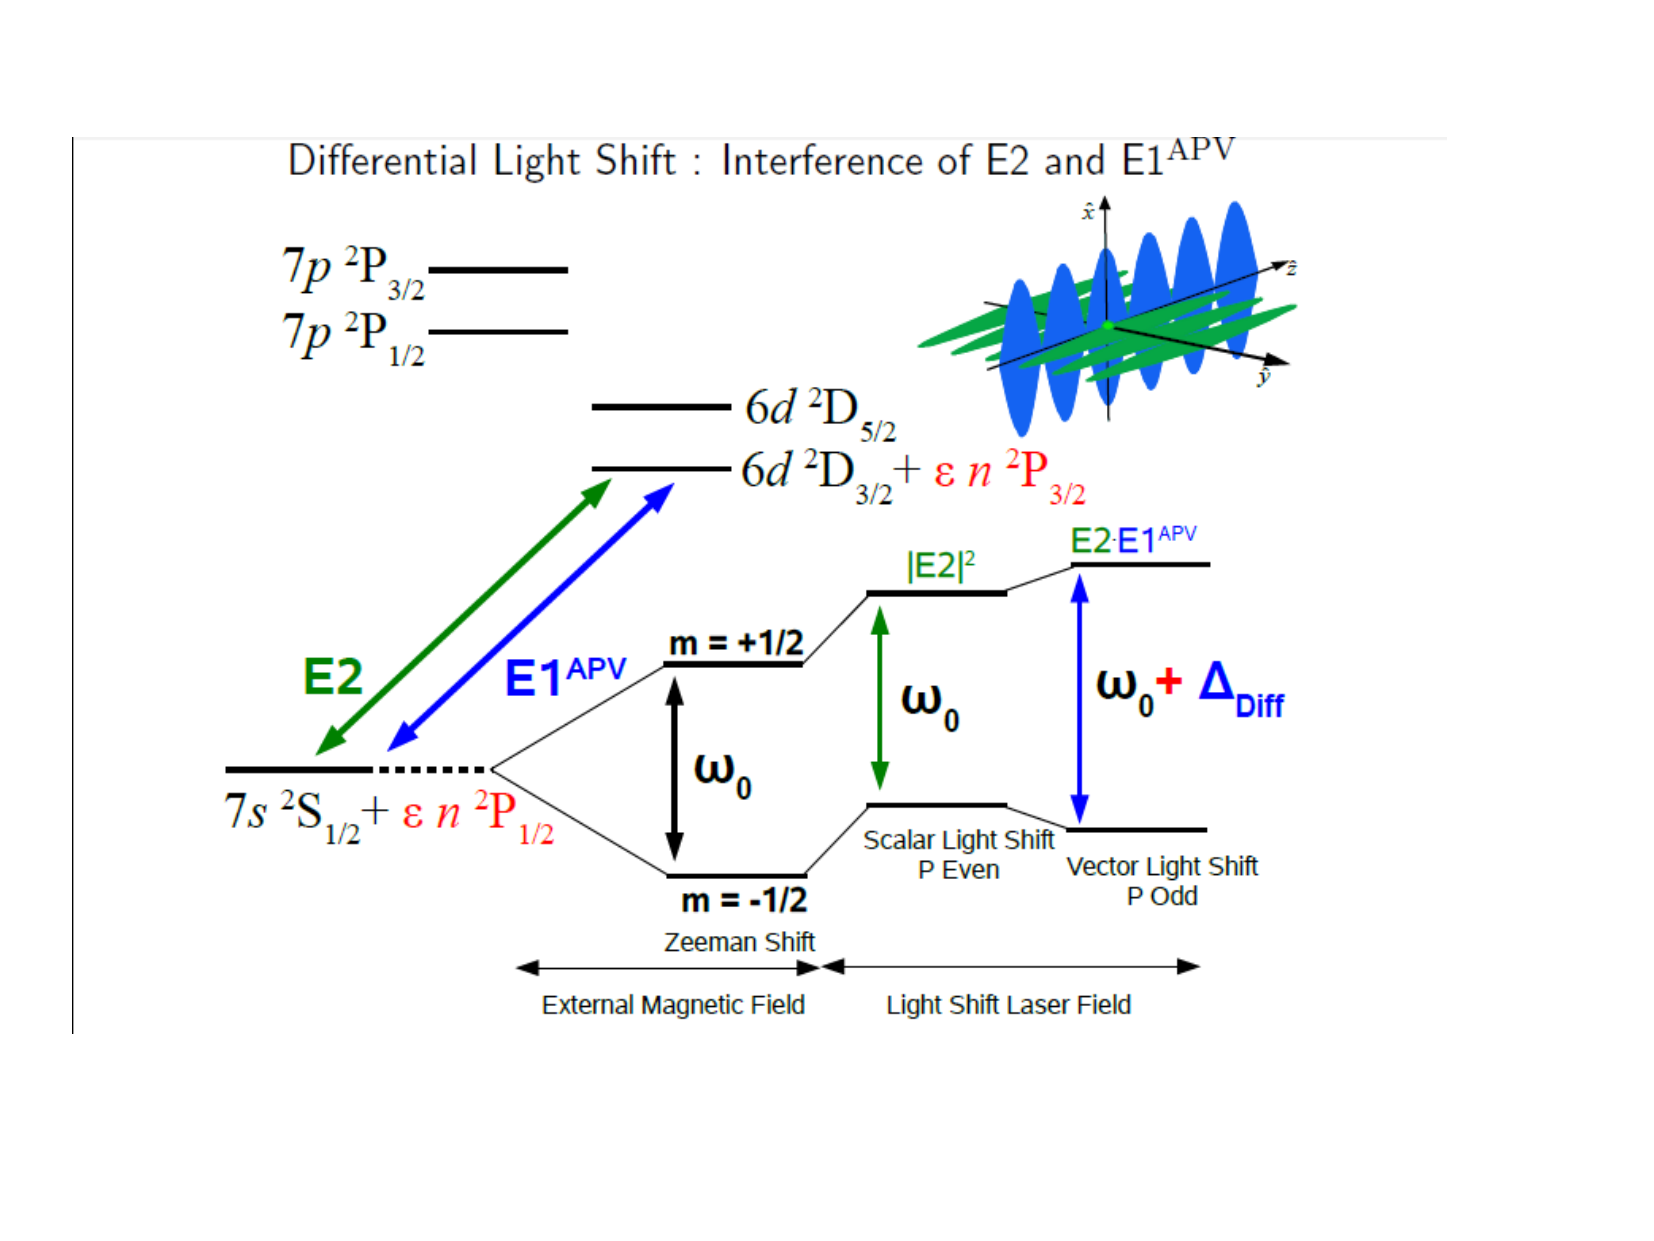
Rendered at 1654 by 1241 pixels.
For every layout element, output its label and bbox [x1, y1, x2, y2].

picture [72, 137, 1447, 1034]
